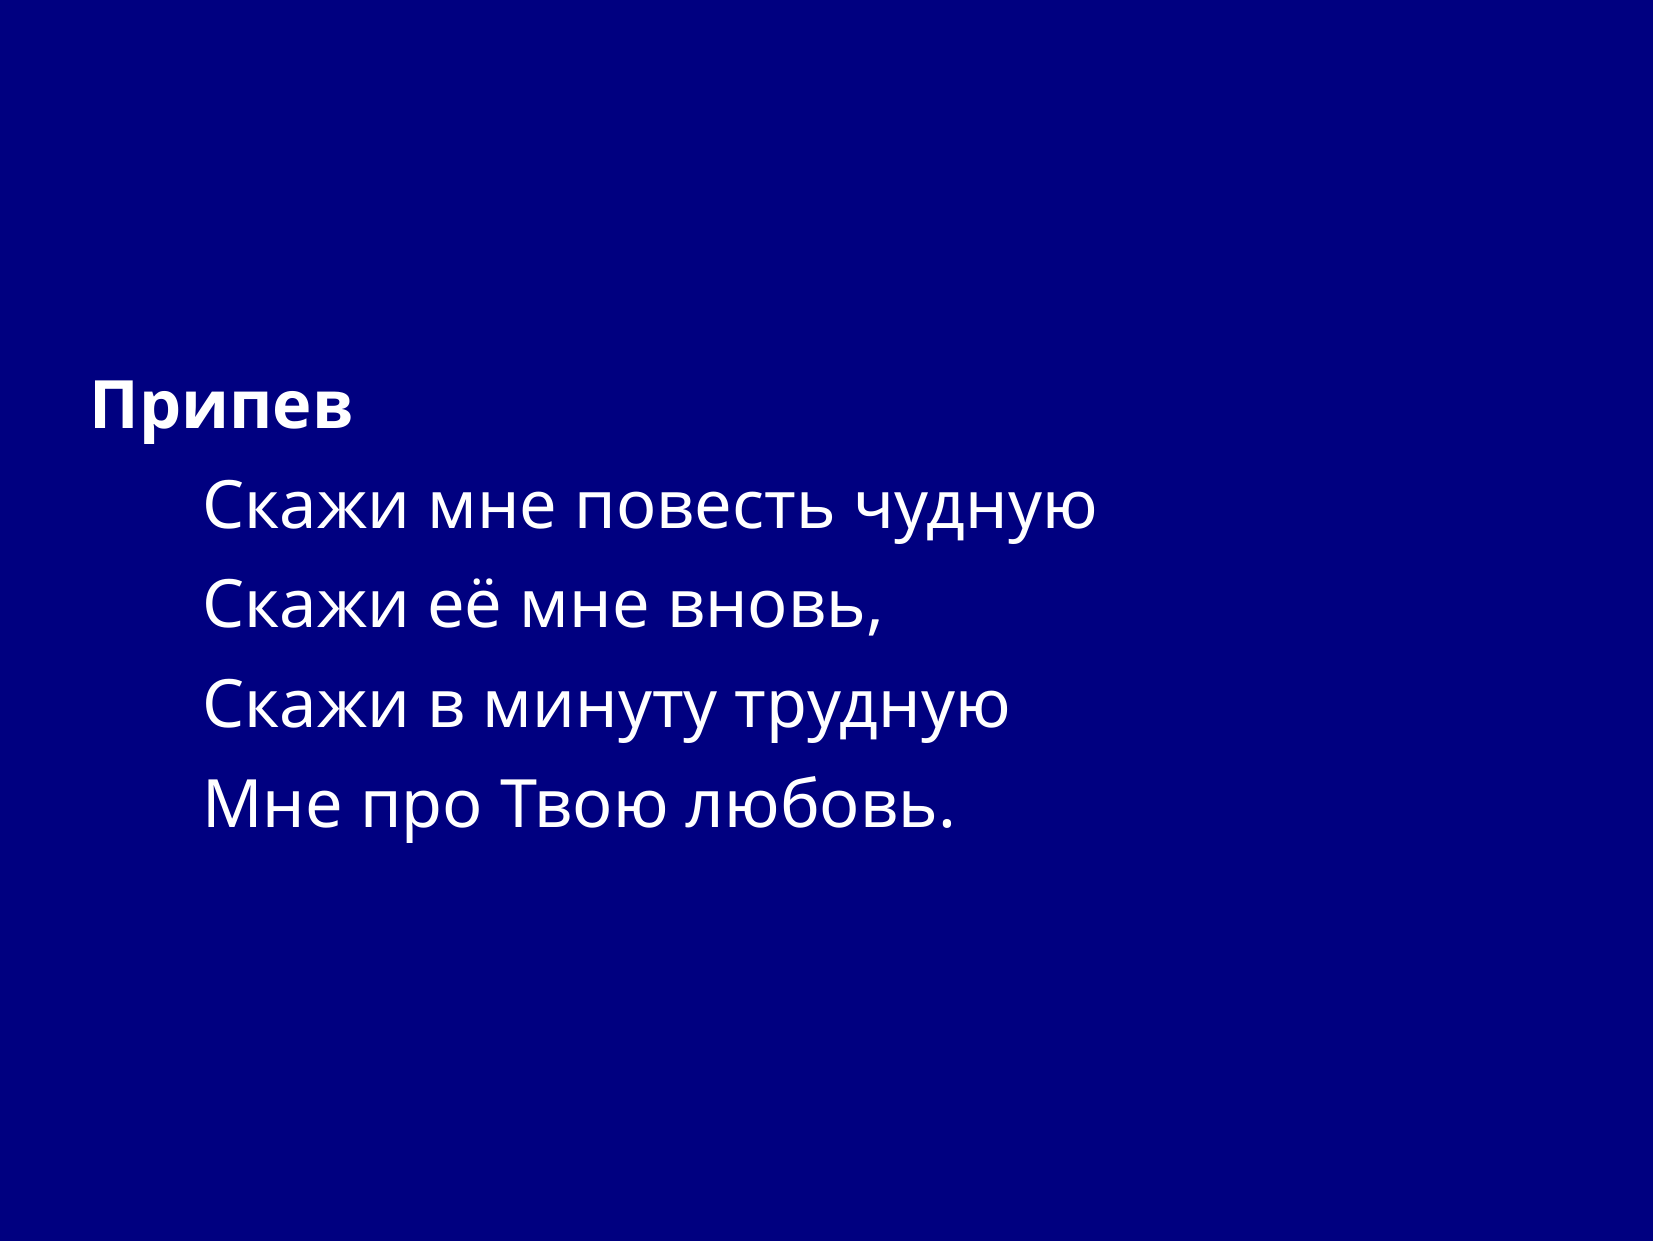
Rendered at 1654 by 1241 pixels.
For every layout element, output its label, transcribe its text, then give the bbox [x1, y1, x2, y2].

text_box Припев Скажи мне повесть чудную Скажи её мне вновь, Скажи в минуту трудную Мне про Твою любовь. [75, 150, 1576, 1163]
